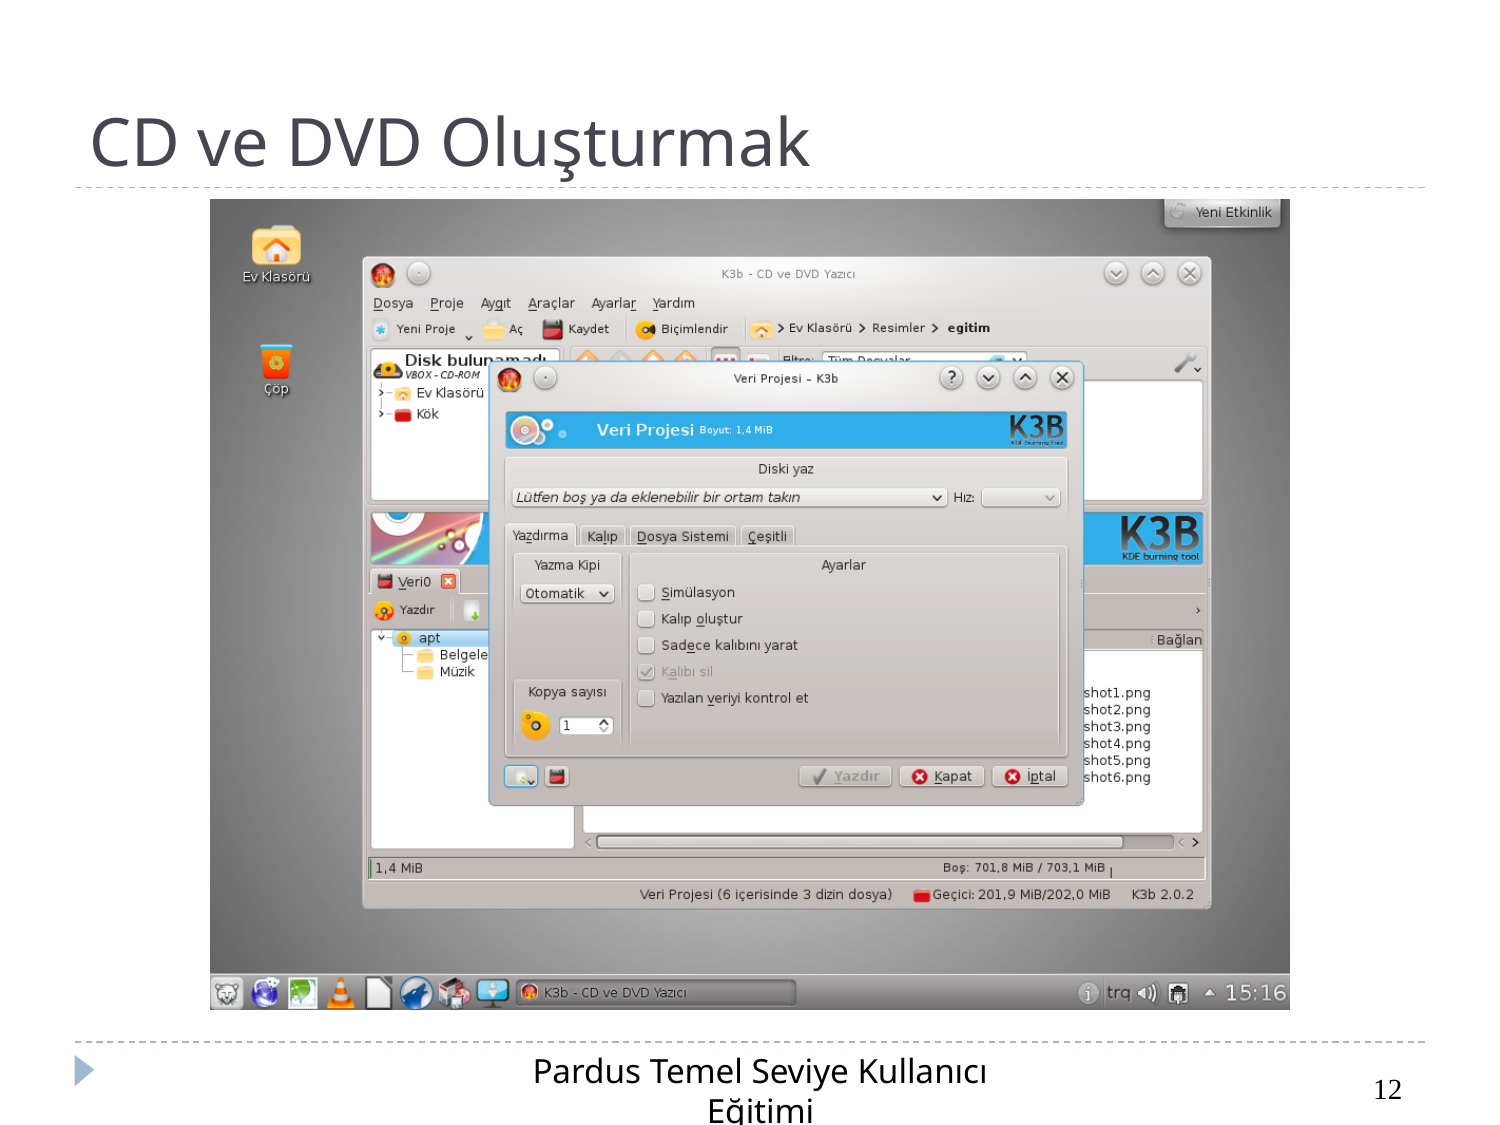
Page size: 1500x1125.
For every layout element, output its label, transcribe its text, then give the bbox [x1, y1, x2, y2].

title CD ve DVD Oluşturmak [75, 24, 1425, 188]
picture [210, 199, 1290, 1010]
